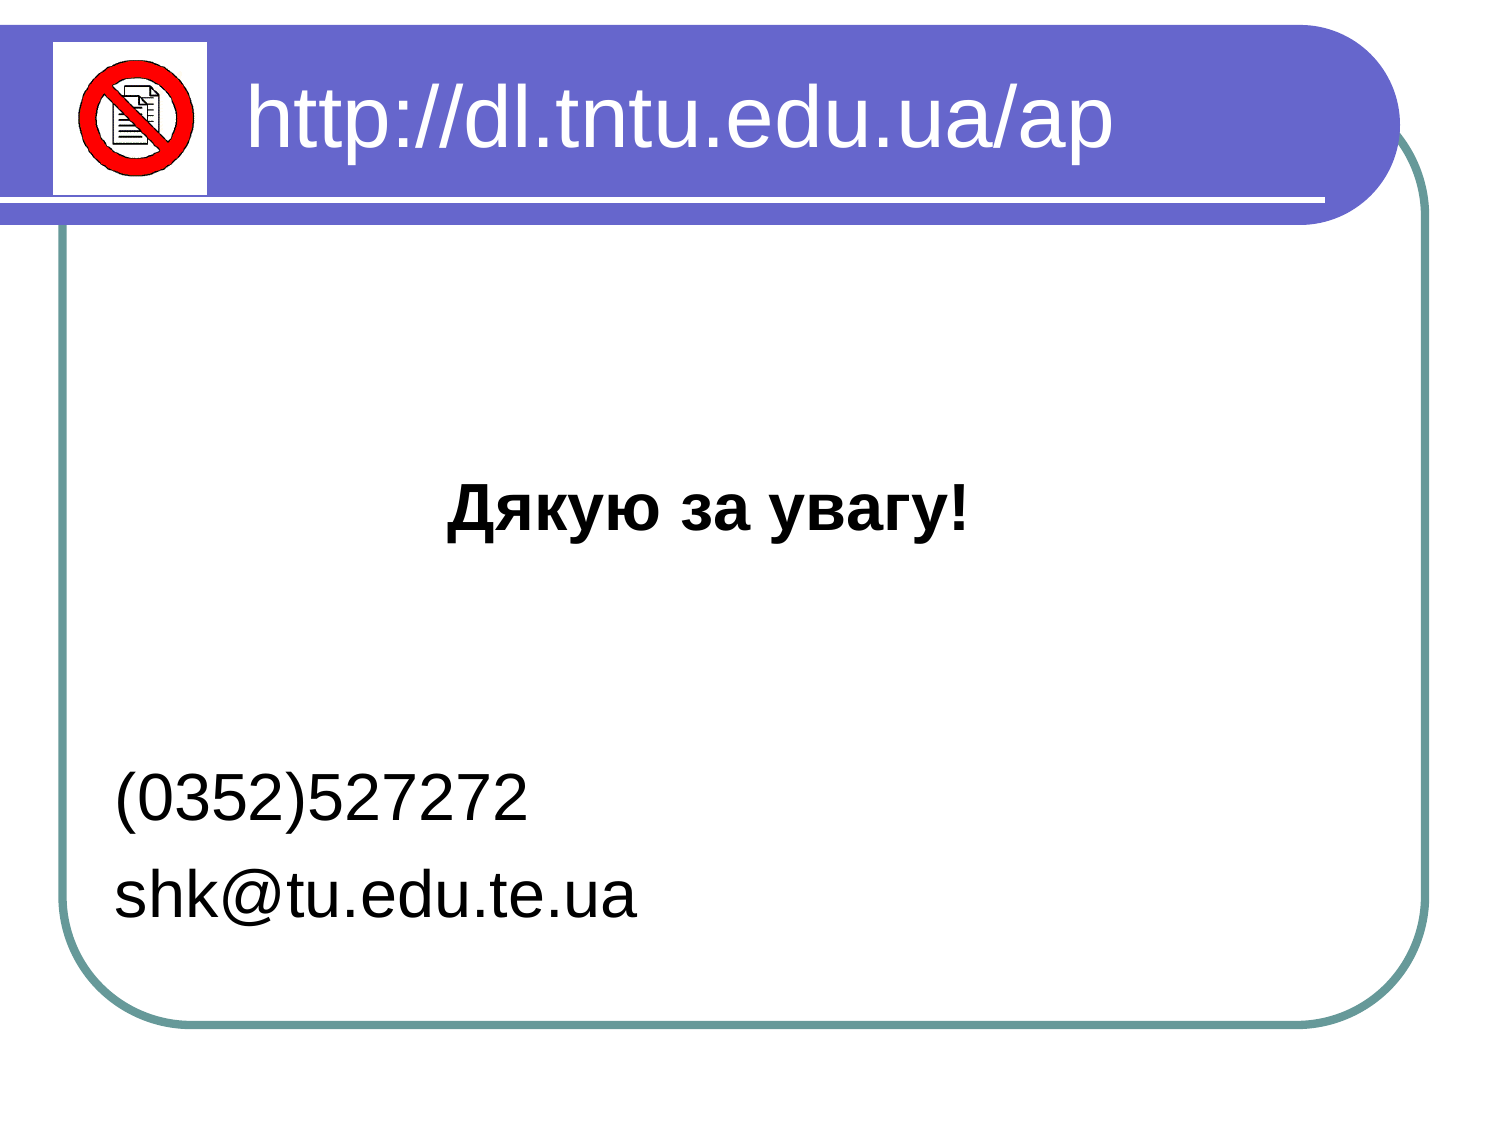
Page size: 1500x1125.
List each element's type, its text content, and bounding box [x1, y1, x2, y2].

title http://dl.tntu.edu.ua/ap [230, 37, 1347, 188]
list Дякую за увагу! (0352)527272 shk@tu.edu.te.ua [99, 262, 1401, 988]
picture [53, 42, 207, 195]
